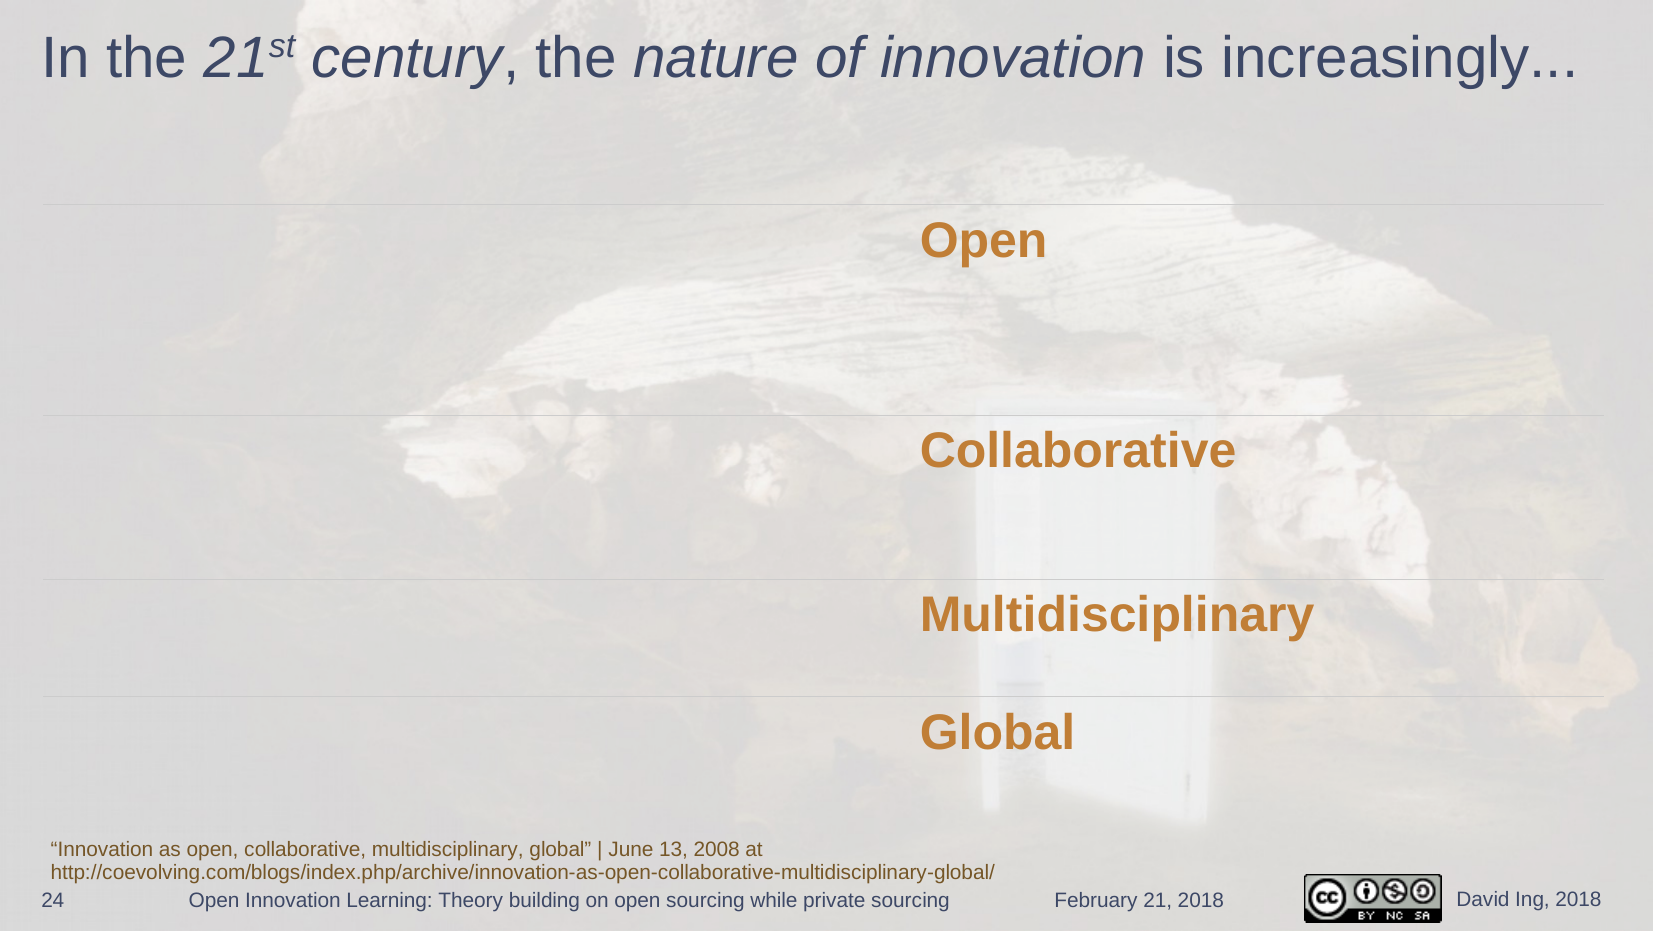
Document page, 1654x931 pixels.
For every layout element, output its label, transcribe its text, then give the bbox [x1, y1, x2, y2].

title In the 21st century, the nature of innovation is increasingly... [41, 30, 1613, 126]
table_cell Multidisciplinary [905, 580, 1604, 696]
picture [1304, 892, 1442, 923]
table_cell [678, 580, 905, 696]
table_header [905, 133, 1604, 204]
table_cell [43, 205, 678, 415]
table_cell [43, 580, 678, 696]
table_cell 4. [0, 0, 1653, 931]
text_box “Innovation as open, collaborative, multidisciplinary, global” | June 13, 2008 at http://coevolving.com/blogs/index.php/archive/innovation-as-open-collaborative-multidisciplinary-global/ [35, 830, 1567, 892]
table_header [678, 133, 905, 204]
table_header [43, 133, 678, 204]
table_cell Global [905, 697, 1604, 814]
table_cell [678, 416, 905, 579]
table_cell [678, 697, 905, 814]
table_cell [43, 416, 678, 579]
table_cell [43, 697, 678, 814]
table_cell [678, 205, 905, 415]
table_cell Open [905, 205, 1604, 415]
table_cell Collaborative [905, 416, 1604, 579]
